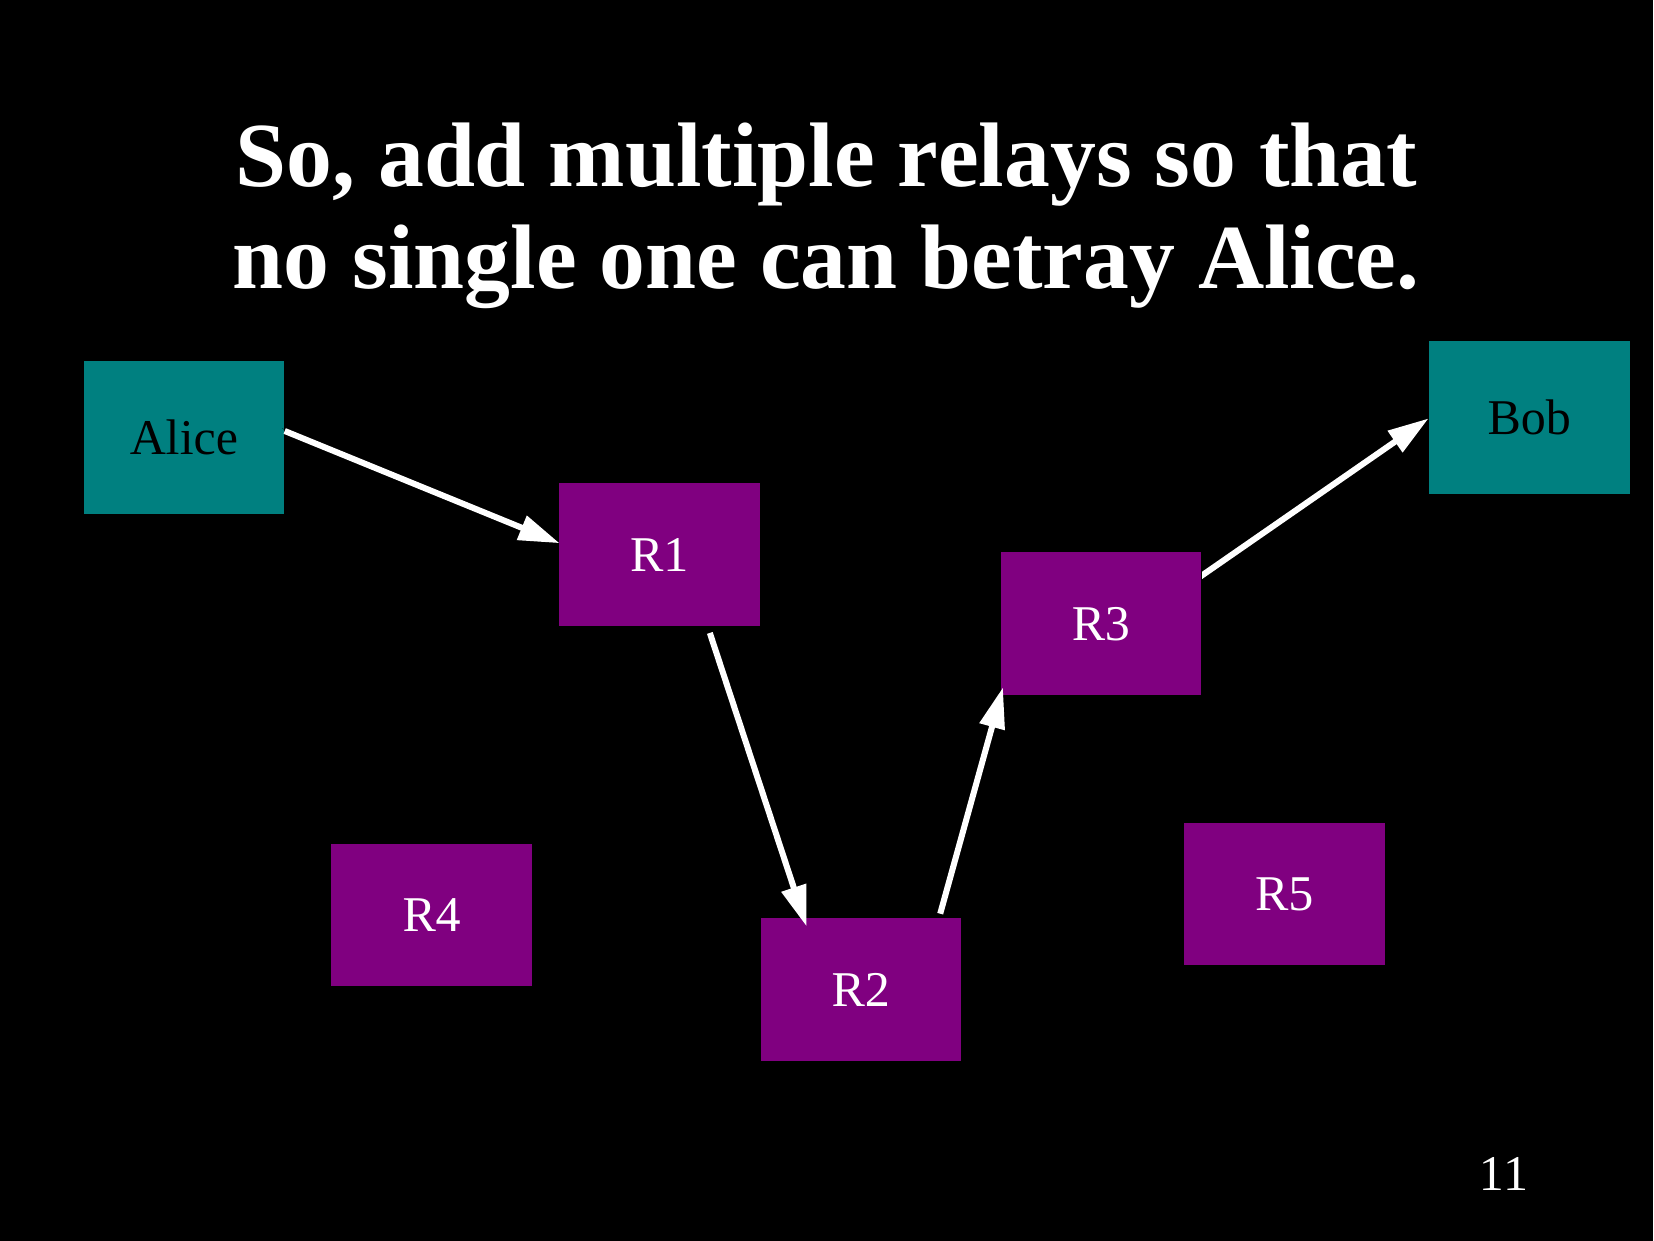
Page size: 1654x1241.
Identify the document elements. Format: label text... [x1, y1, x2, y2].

text_box R4 [330, 843, 533, 987]
text_box Alice [83, 360, 285, 515]
title So, add multiple relays so that no single one can betray Alice. [121, 86, 1534, 327]
text_box R1 [558, 482, 761, 627]
text_box R5 [1183, 822, 1386, 966]
text_box Bob [1428, 340, 1631, 495]
text_box R3 [1000, 551, 1202, 696]
text_box R2 [760, 917, 962, 1062]
